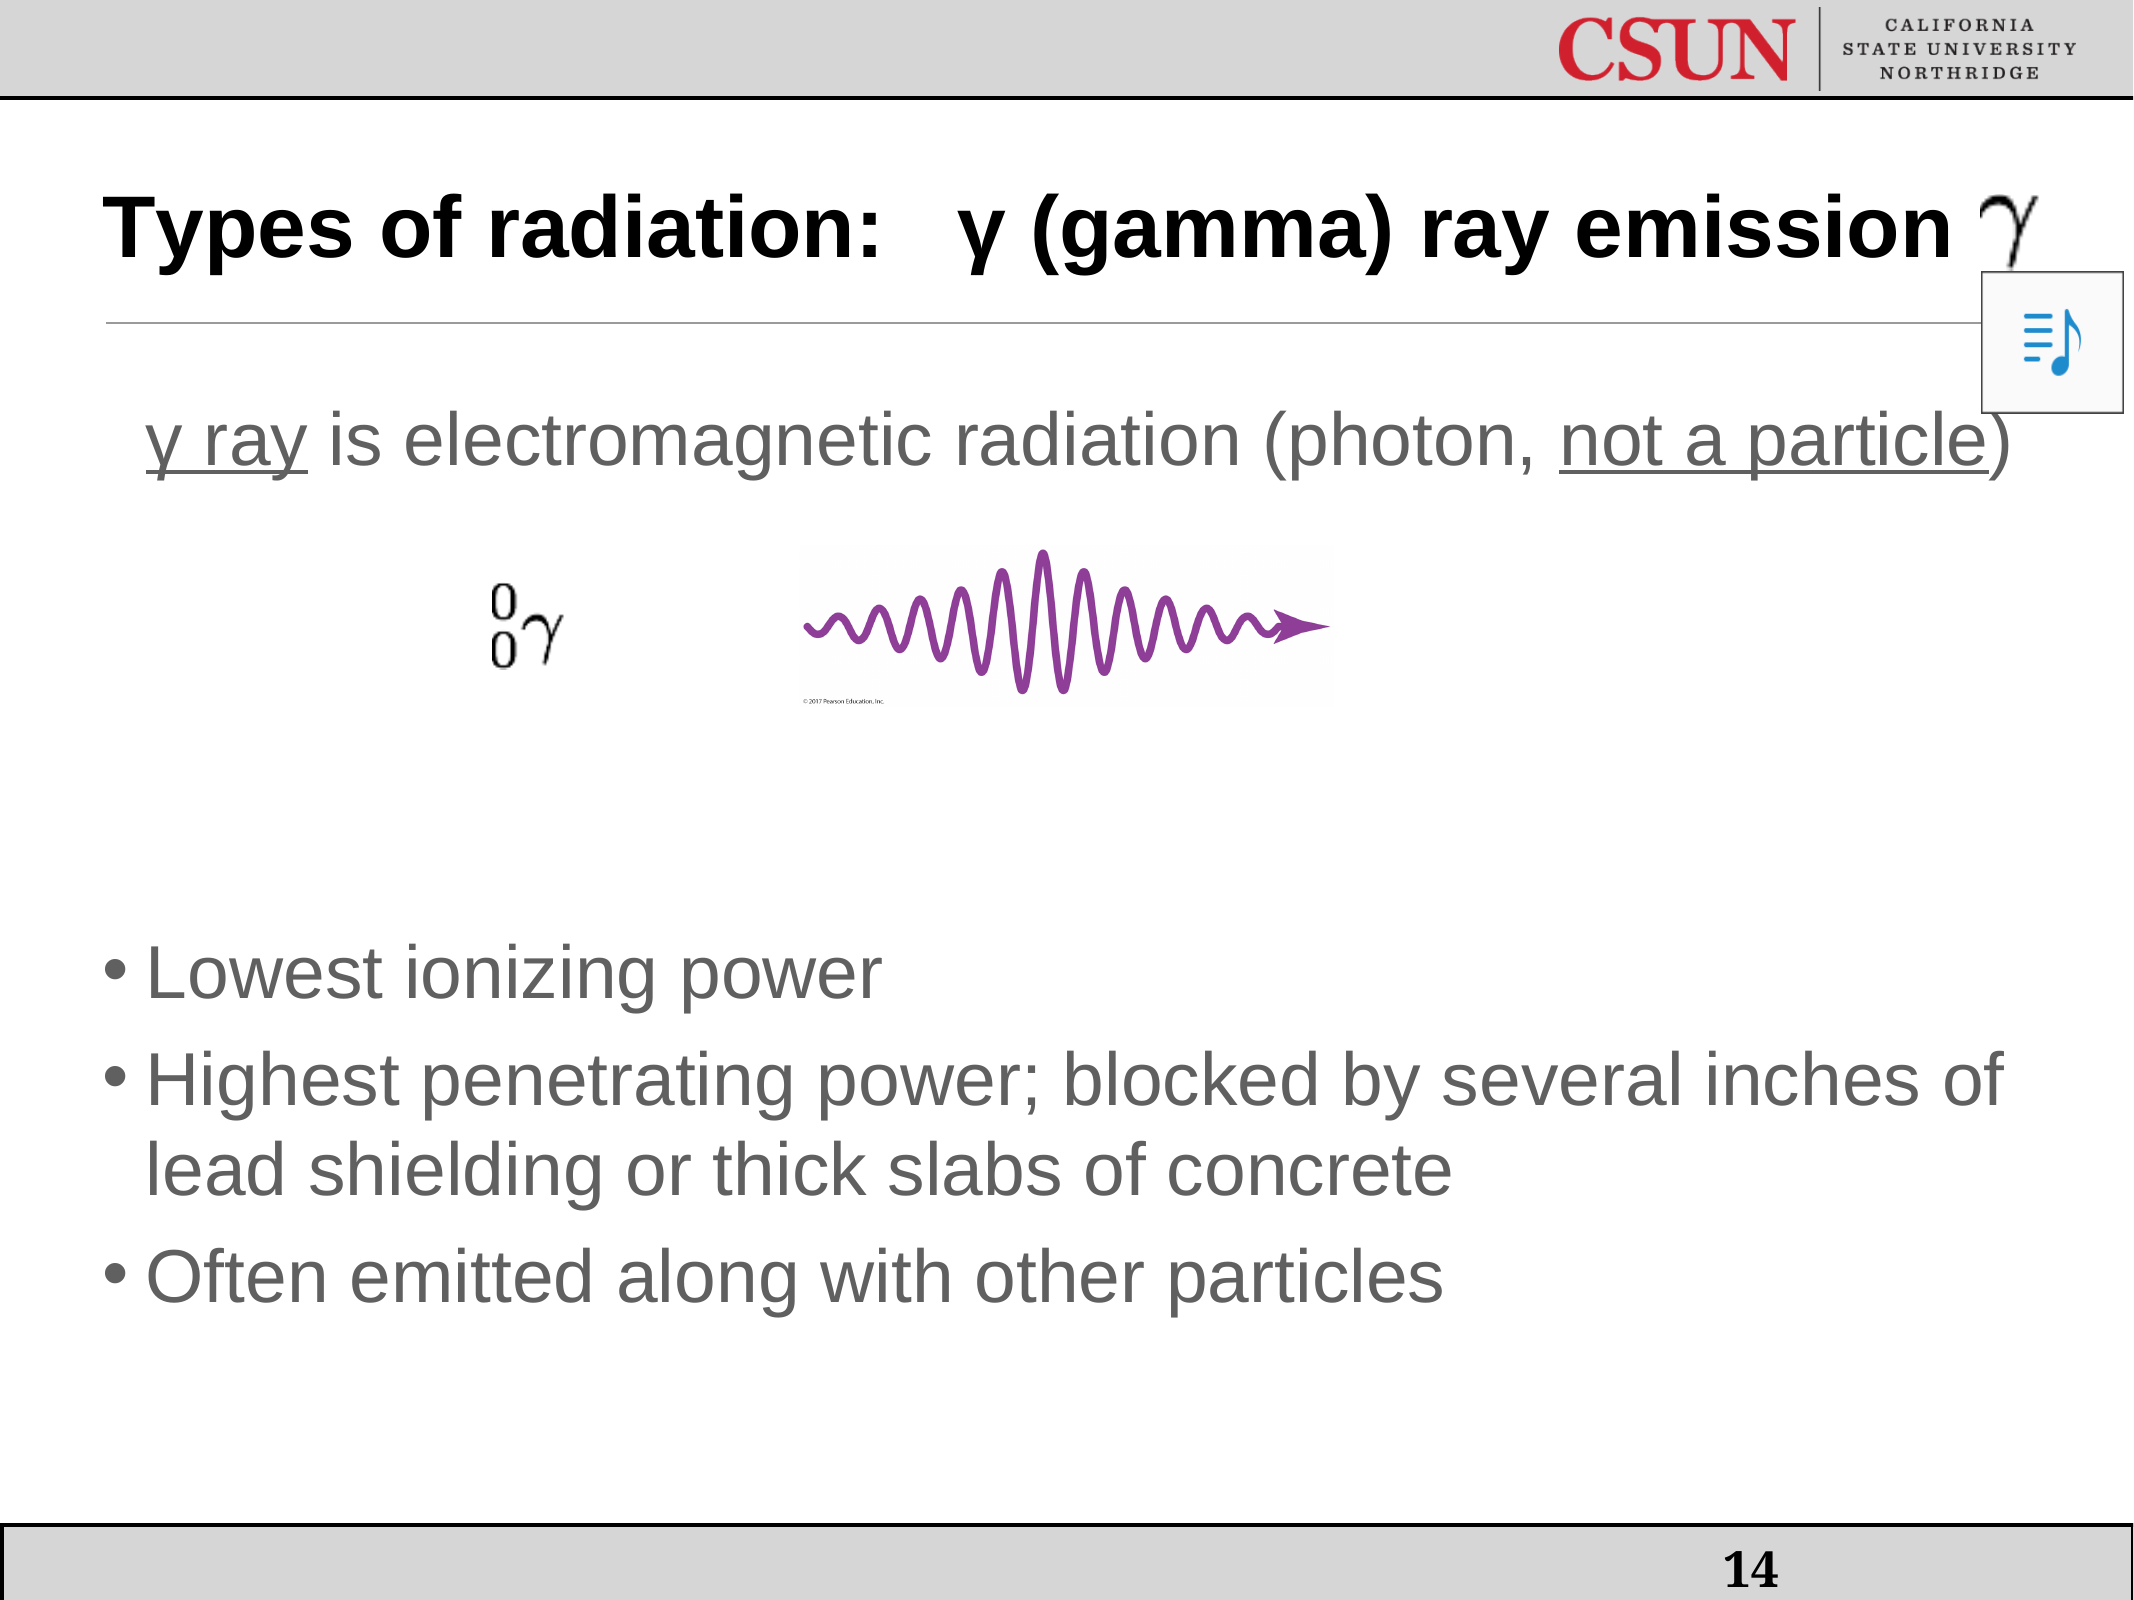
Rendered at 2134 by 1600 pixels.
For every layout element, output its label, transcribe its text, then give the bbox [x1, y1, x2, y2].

title Types of radiation: γ (gamma) ray emission [93, 104, 2040, 284]
picture [492, 582, 566, 671]
picture [799, 545, 1334, 707]
picture [1559, 7, 2076, 91]
picture [1980, 194, 2042, 270]
list γ ray is electromagnetic radiation (photon, not a particle) Lowest ionizing power Highest penetrating power; blocked by several inches of lead shielding or thick slabs of concrete Often emitted along with other particles [93, 382, 2086, 1460]
text_box [1980, 270, 2125, 415]
